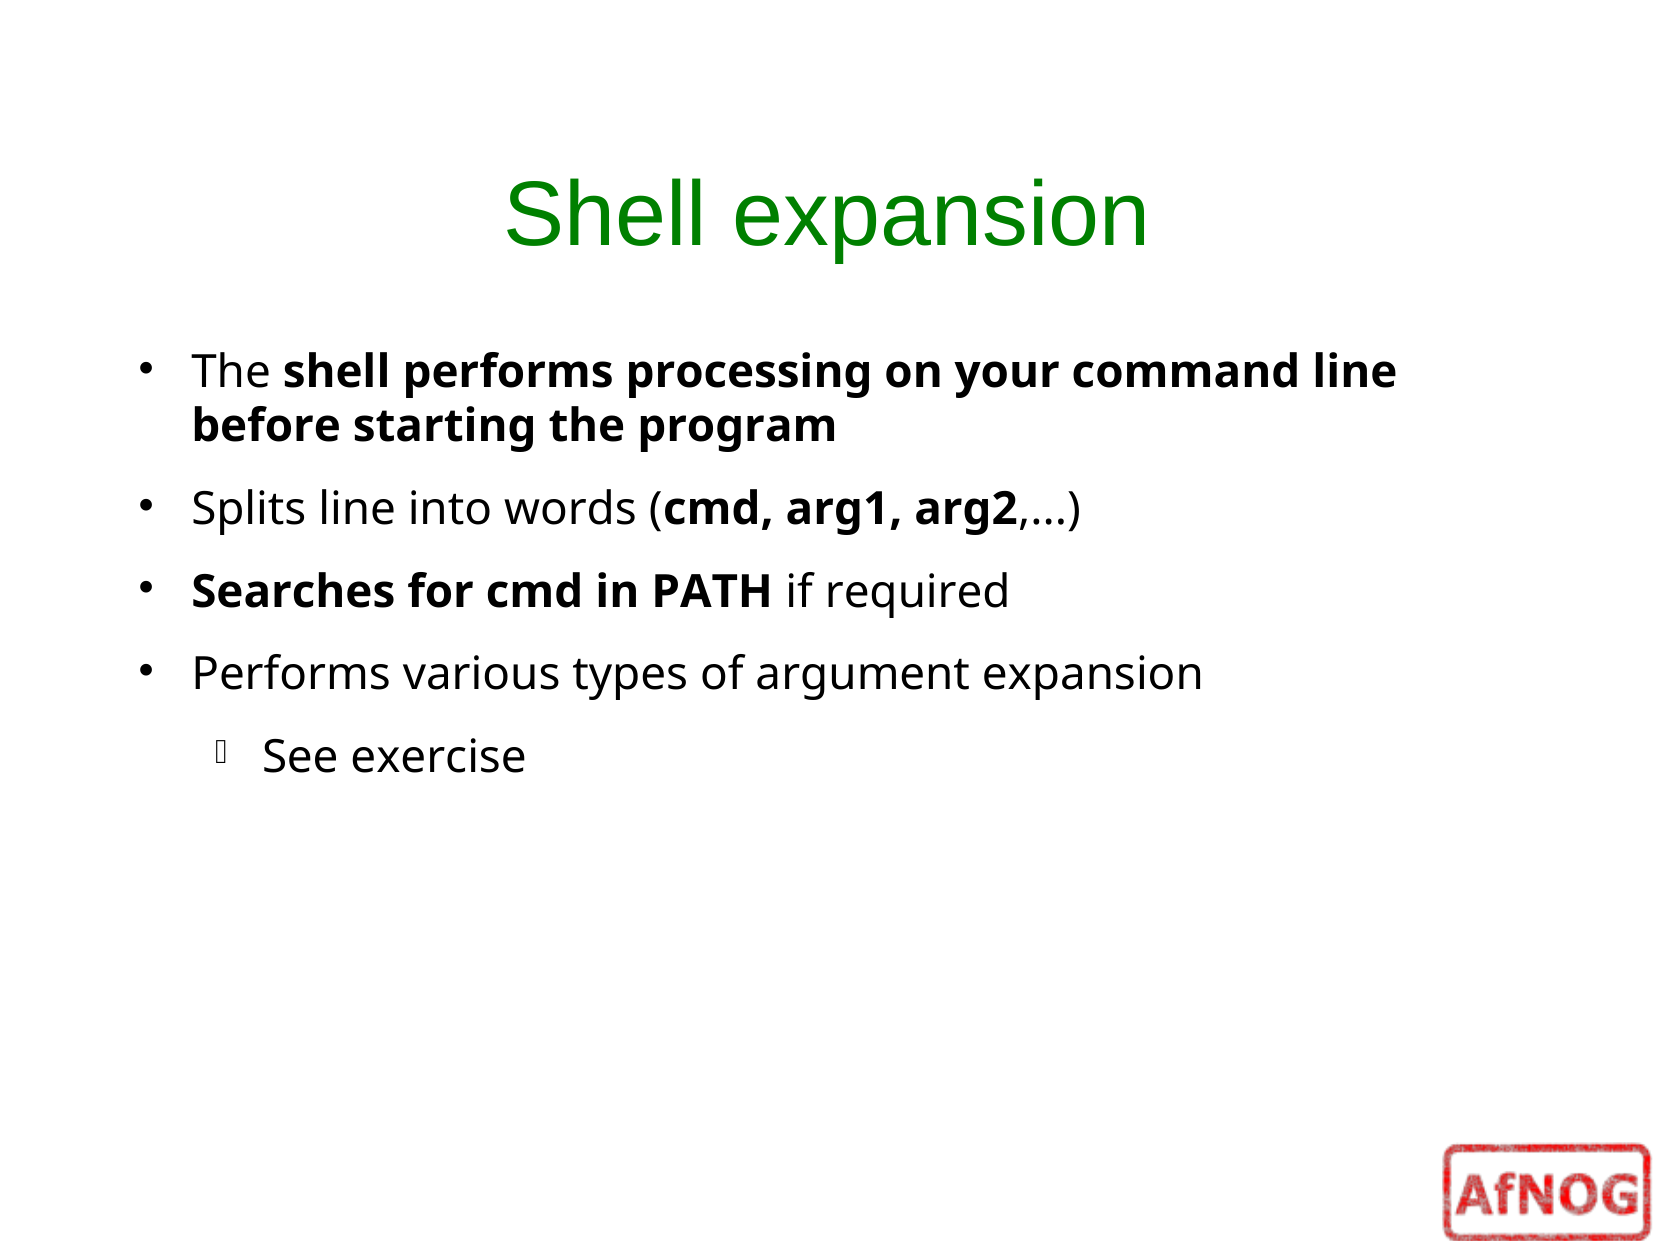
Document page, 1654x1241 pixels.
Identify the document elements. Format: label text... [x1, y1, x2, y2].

title Shell expansion [121, 67, 1534, 344]
picture [1534, 1141, 1654, 1241]
list The shell performs processing on your command line before starting the program Splits line into words (cmd, arg1, arg2,...)‏ Searches for cmd in PATH if required Performs various types of argument expansion See exercise [121, 344, 1534, 1241]
